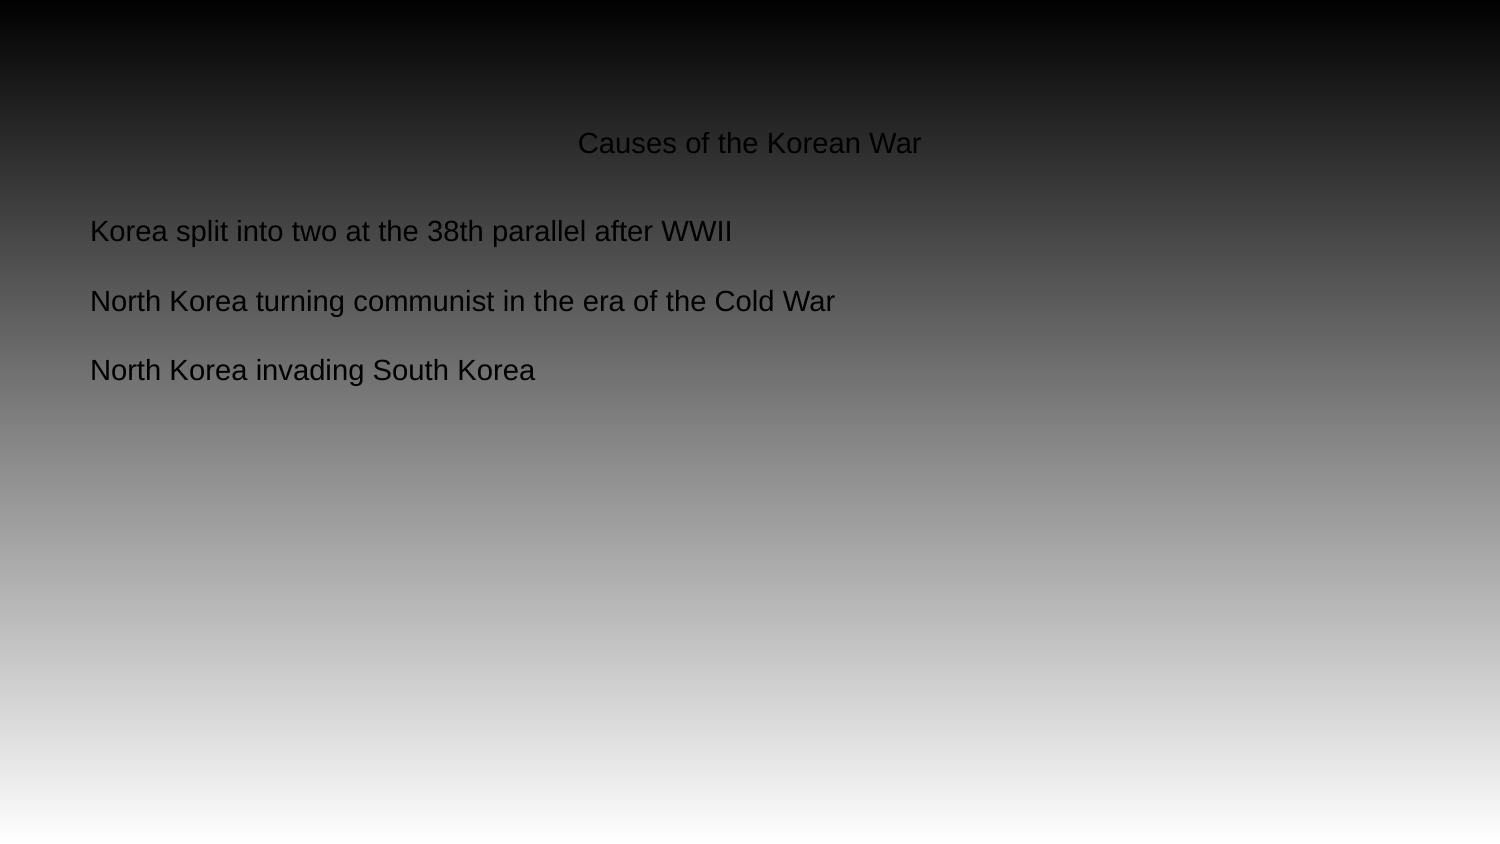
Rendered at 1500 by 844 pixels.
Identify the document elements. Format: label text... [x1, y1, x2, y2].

title Causes of the Korean War [75, 33, 1425, 175]
list Korea split into two at the 38th parallel after WWII North Korea turning communist in the era of the Cold War North Korea invading South Korea [75, 196, 1425, 808]
